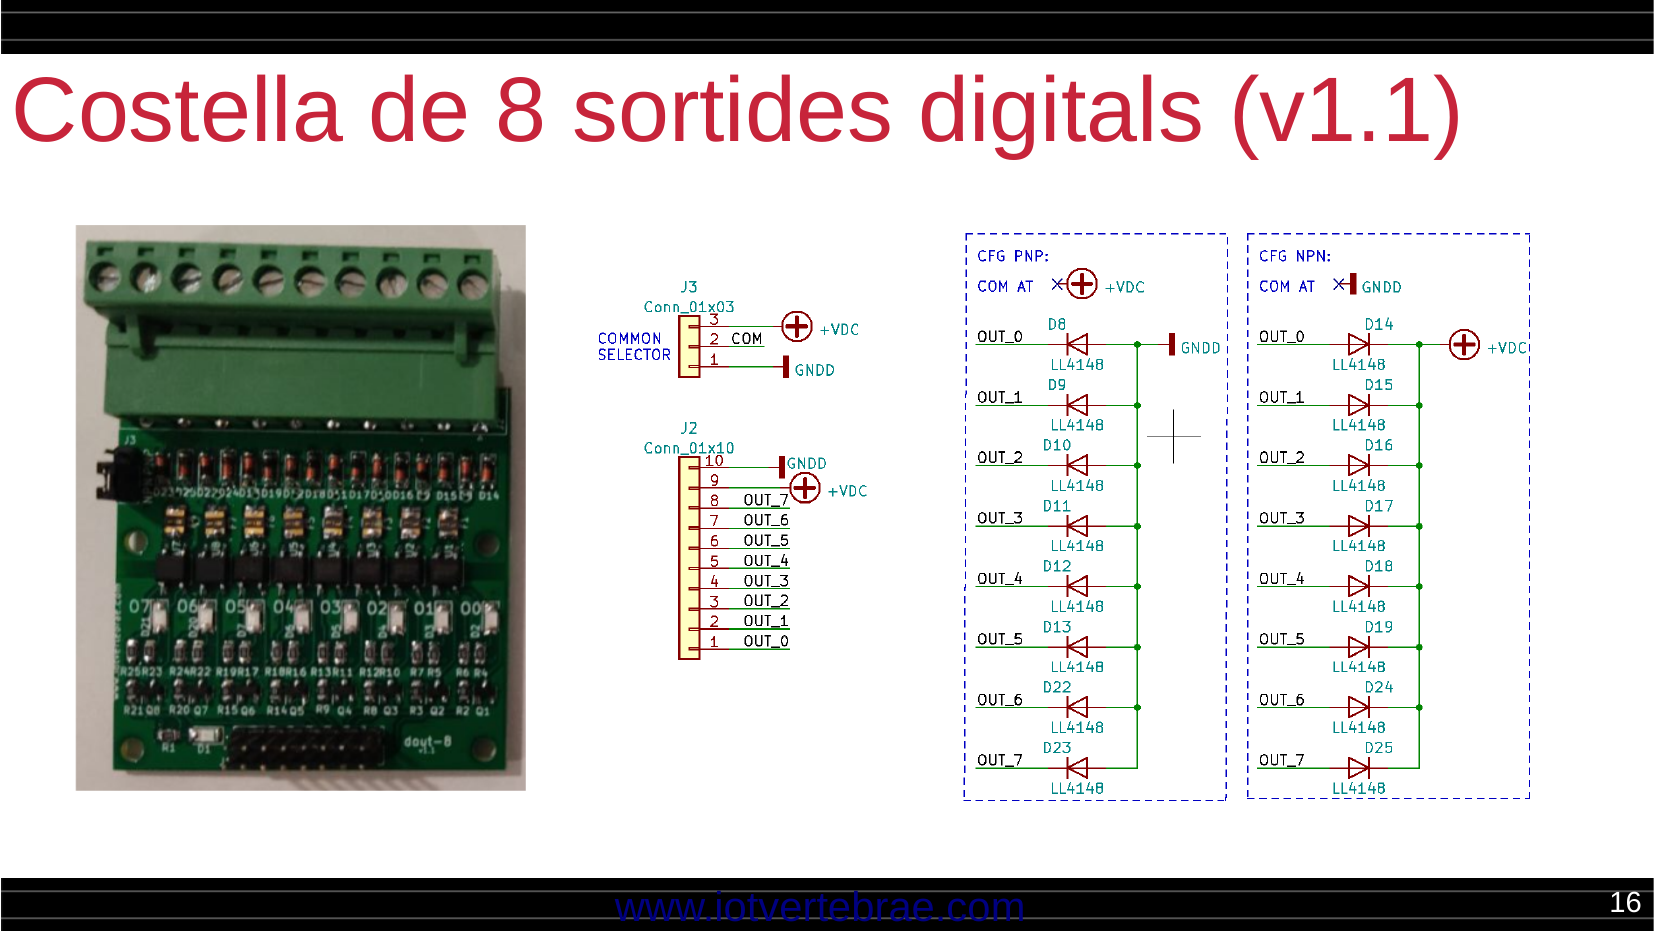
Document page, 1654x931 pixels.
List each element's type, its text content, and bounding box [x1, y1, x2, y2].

picture [1, 0, 1654, 54]
title Costella de 8 sortides digitals (v1.1) [11, 32, 1501, 188]
text_box www.iotvertebrae.com [600, 876, 1351, 931]
picture [1351, 878, 1654, 931]
picture [1, 878, 600, 931]
picture [587, 224, 1538, 805]
picture [75, 225, 526, 792]
